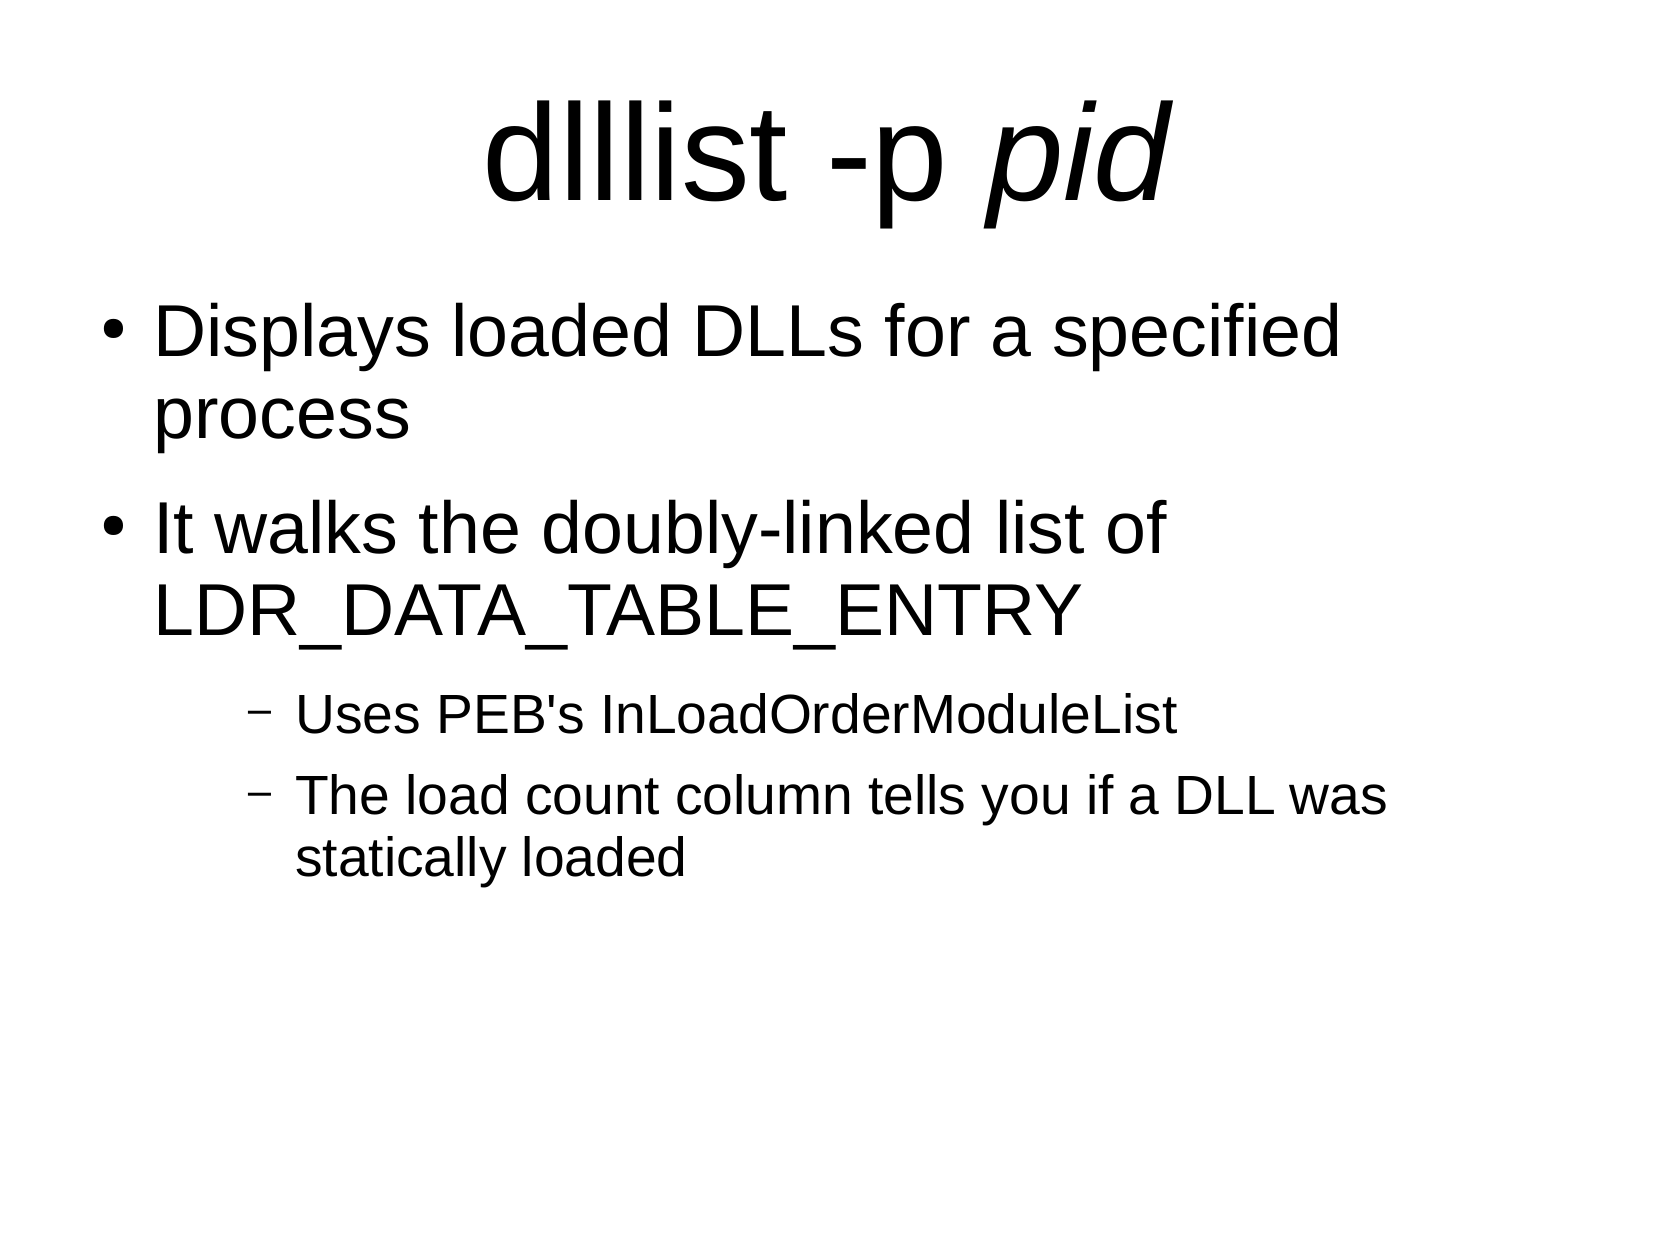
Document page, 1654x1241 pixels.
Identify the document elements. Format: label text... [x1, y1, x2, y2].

title dlllist -p pid [82, 49, 1571, 257]
list Displays loaded DLLs for a specified process It walks the doubly-linked list of LDR_DATA_TABLE_ENTRY Uses PEB's InLoadOrderModuleList The load count column tells you if a DLL was statically loaded [82, 290, 1571, 1109]
